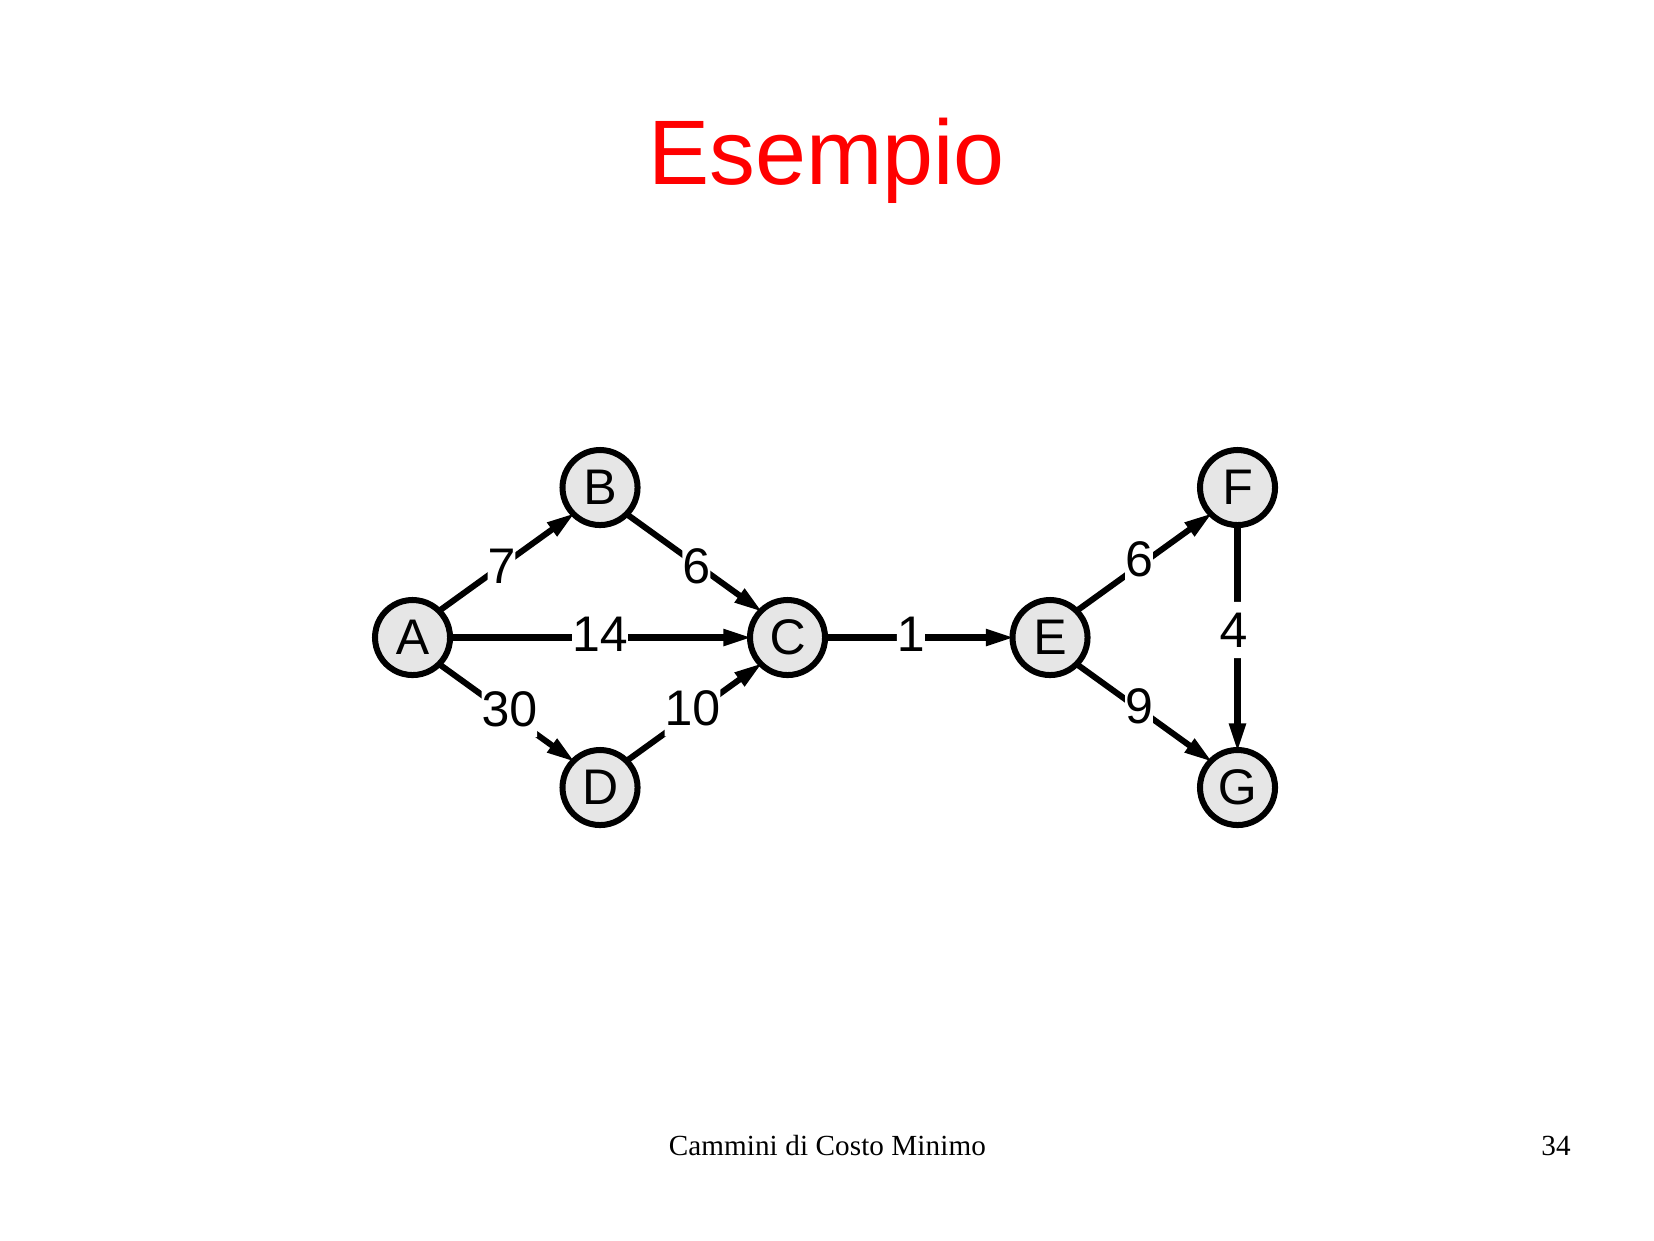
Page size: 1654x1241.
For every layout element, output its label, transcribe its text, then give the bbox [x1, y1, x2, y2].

text_box A [375, 600, 450, 676]
text_box 14 [572, 605, 628, 663]
title Esempio [82, 49, 1571, 257]
text_box G [1200, 750, 1276, 826]
text_box 6 [1125, 530, 1153, 588]
text_box 7 [487, 538, 516, 595]
text_box 1 [896, 605, 925, 663]
text_box 9 [1125, 678, 1153, 736]
text_box D [562, 750, 638, 826]
text_box E [1012, 600, 1088, 676]
text_box 6 [682, 538, 711, 595]
text_box B [562, 450, 638, 526]
text_box C [750, 600, 825, 676]
text_box 4 [1219, 601, 1248, 659]
text_box F [1200, 450, 1276, 525]
text_box 30 [481, 680, 538, 738]
text_box 10 [664, 680, 721, 737]
